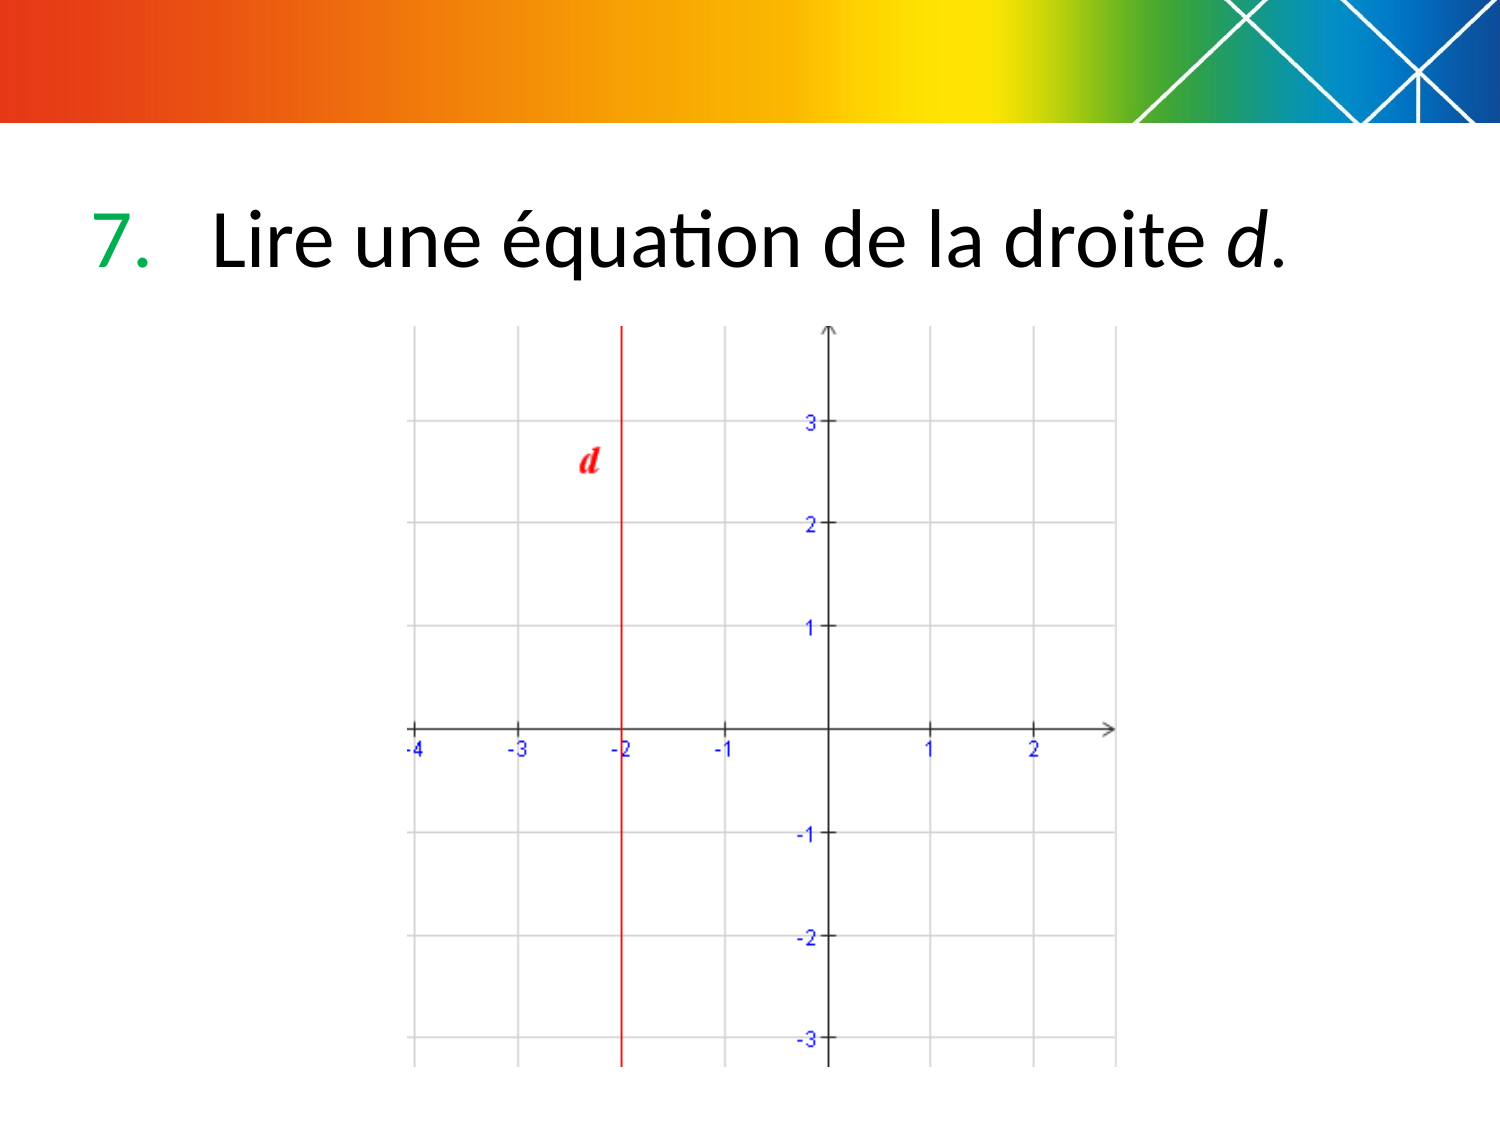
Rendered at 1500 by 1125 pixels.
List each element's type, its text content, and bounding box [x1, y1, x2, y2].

picture [407, 326, 1117, 1067]
picture [1340, 0, 1500, 123]
title Lire une équation de la droite d. [75, 163, 1426, 305]
picture [0, 0, 1359, 123]
